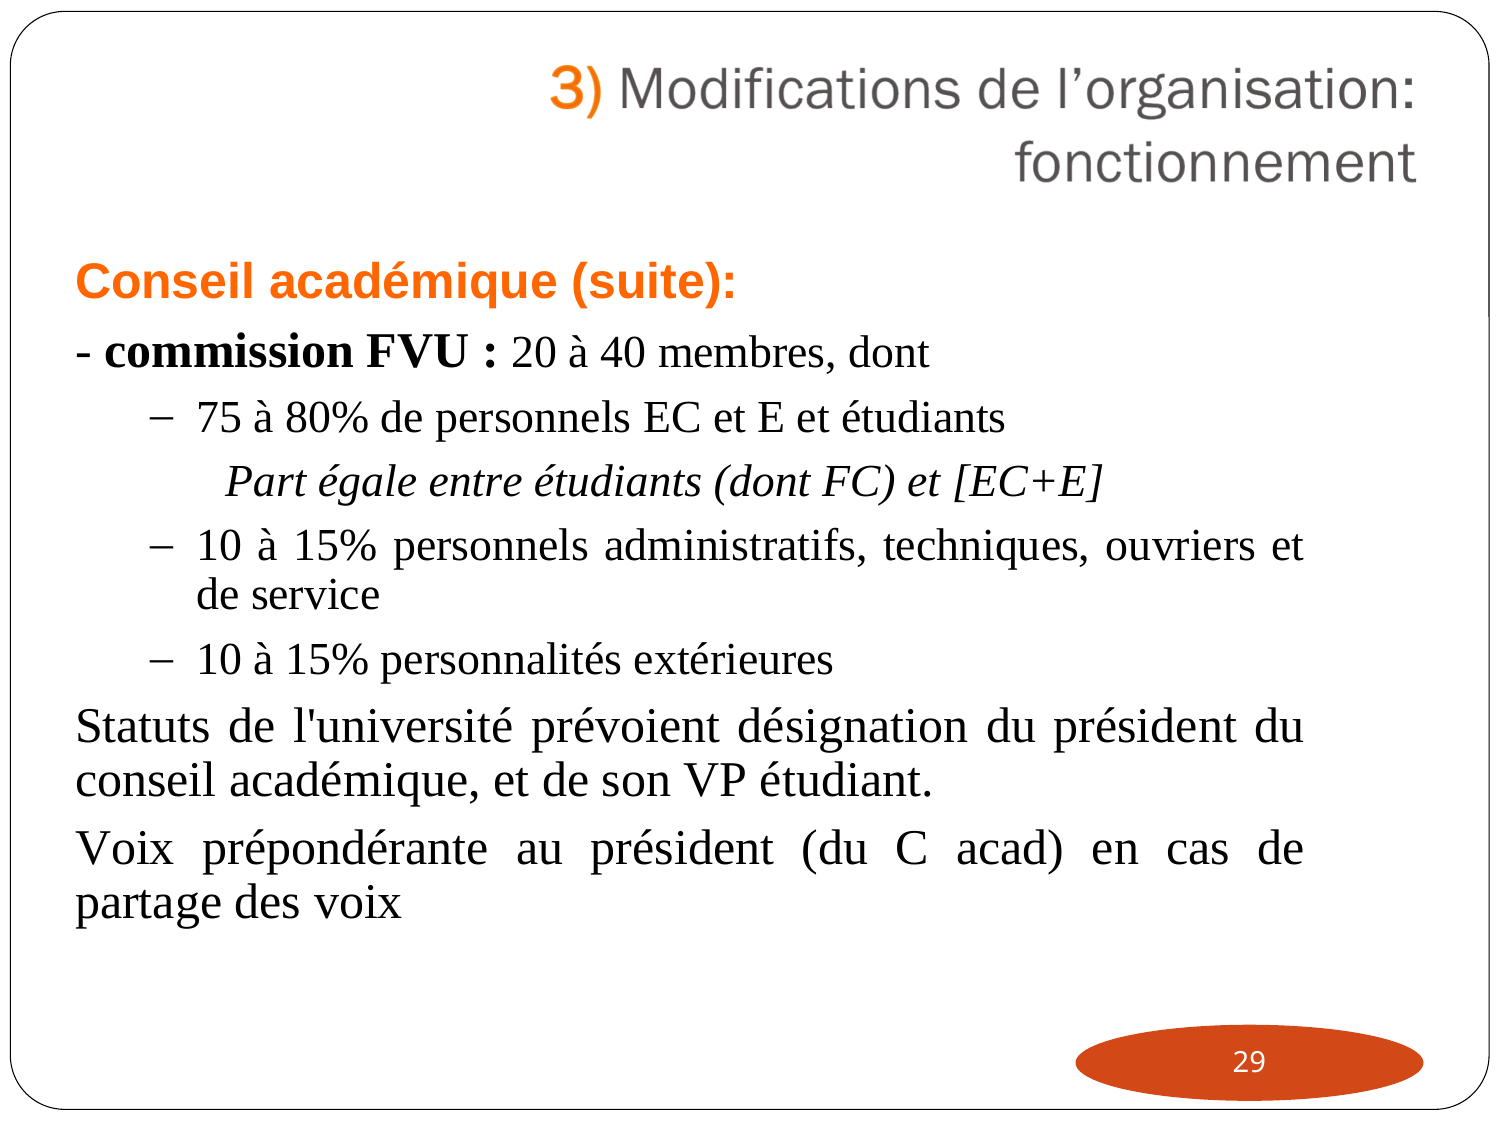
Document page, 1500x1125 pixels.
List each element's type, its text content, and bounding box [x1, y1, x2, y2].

picture [198, 46, 1432, 241]
text_box <numéro> [1306, 1026, 1424, 1099]
text_box Conseil académique (suite): - commission FVU : 20 à 40 membres, dont 75 à 80% de personnels EC et E et étudiants Part égale entre étudiants (dont FC) et [EC+E] 10 à 15% personnels administratifs, techniques, ouvriers et de service 10 à 15% personnalités extérieures Statuts de l'université prévoient désignation du président du conseil académique, et de son VP étudiant. Voix prépondérante au président (du C acad) en cas de partage des voix [75, 78, 1306, 1107]
